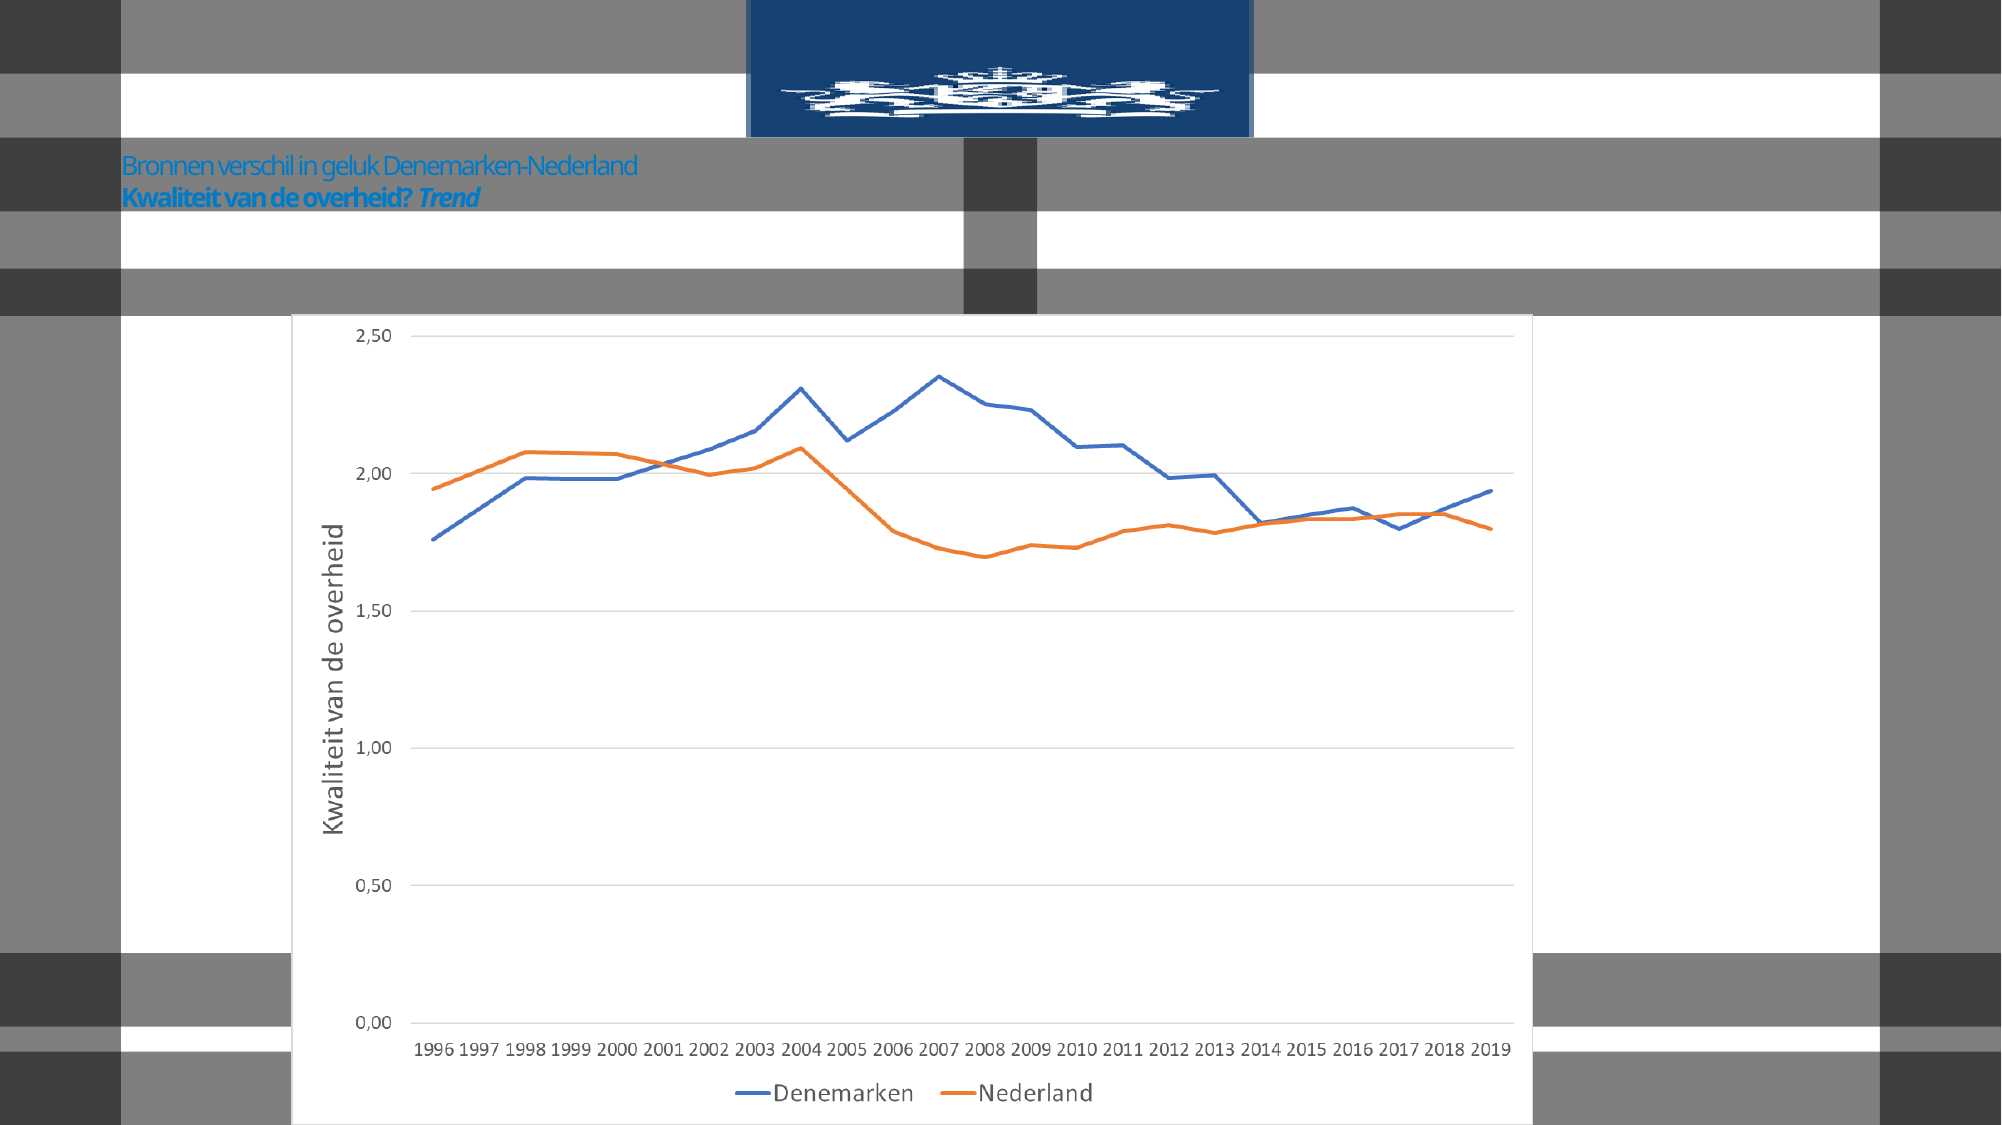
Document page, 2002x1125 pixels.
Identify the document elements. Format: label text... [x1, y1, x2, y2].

picture [291, 314, 1533, 1125]
title Bronnen verschil in geluk Denemarken-Nederland Kwaliteit van de overheid? Trend [121, 149, 1880, 215]
